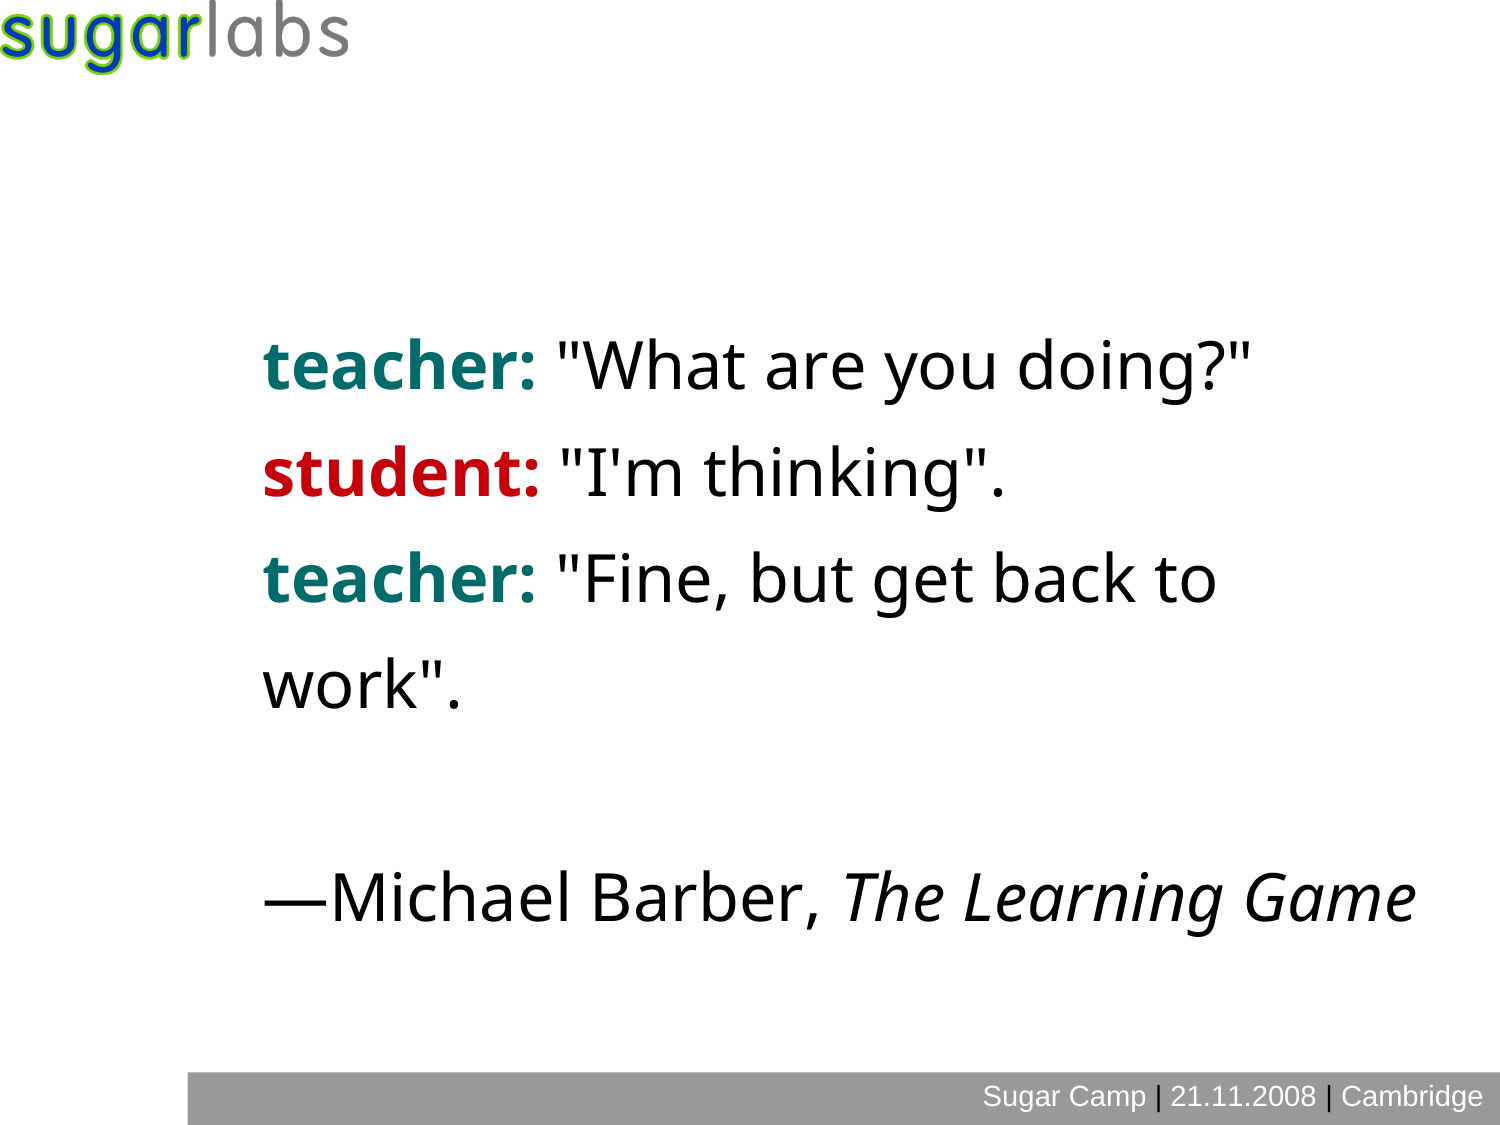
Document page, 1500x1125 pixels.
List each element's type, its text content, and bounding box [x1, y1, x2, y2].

title teacher: "What are you doing?" student: "I'm thinking". teacher: "Fine, but get back to work". —Michael Barber, The Learning Game [262, 159, 1425, 965]
picture [0, 0, 348, 75]
